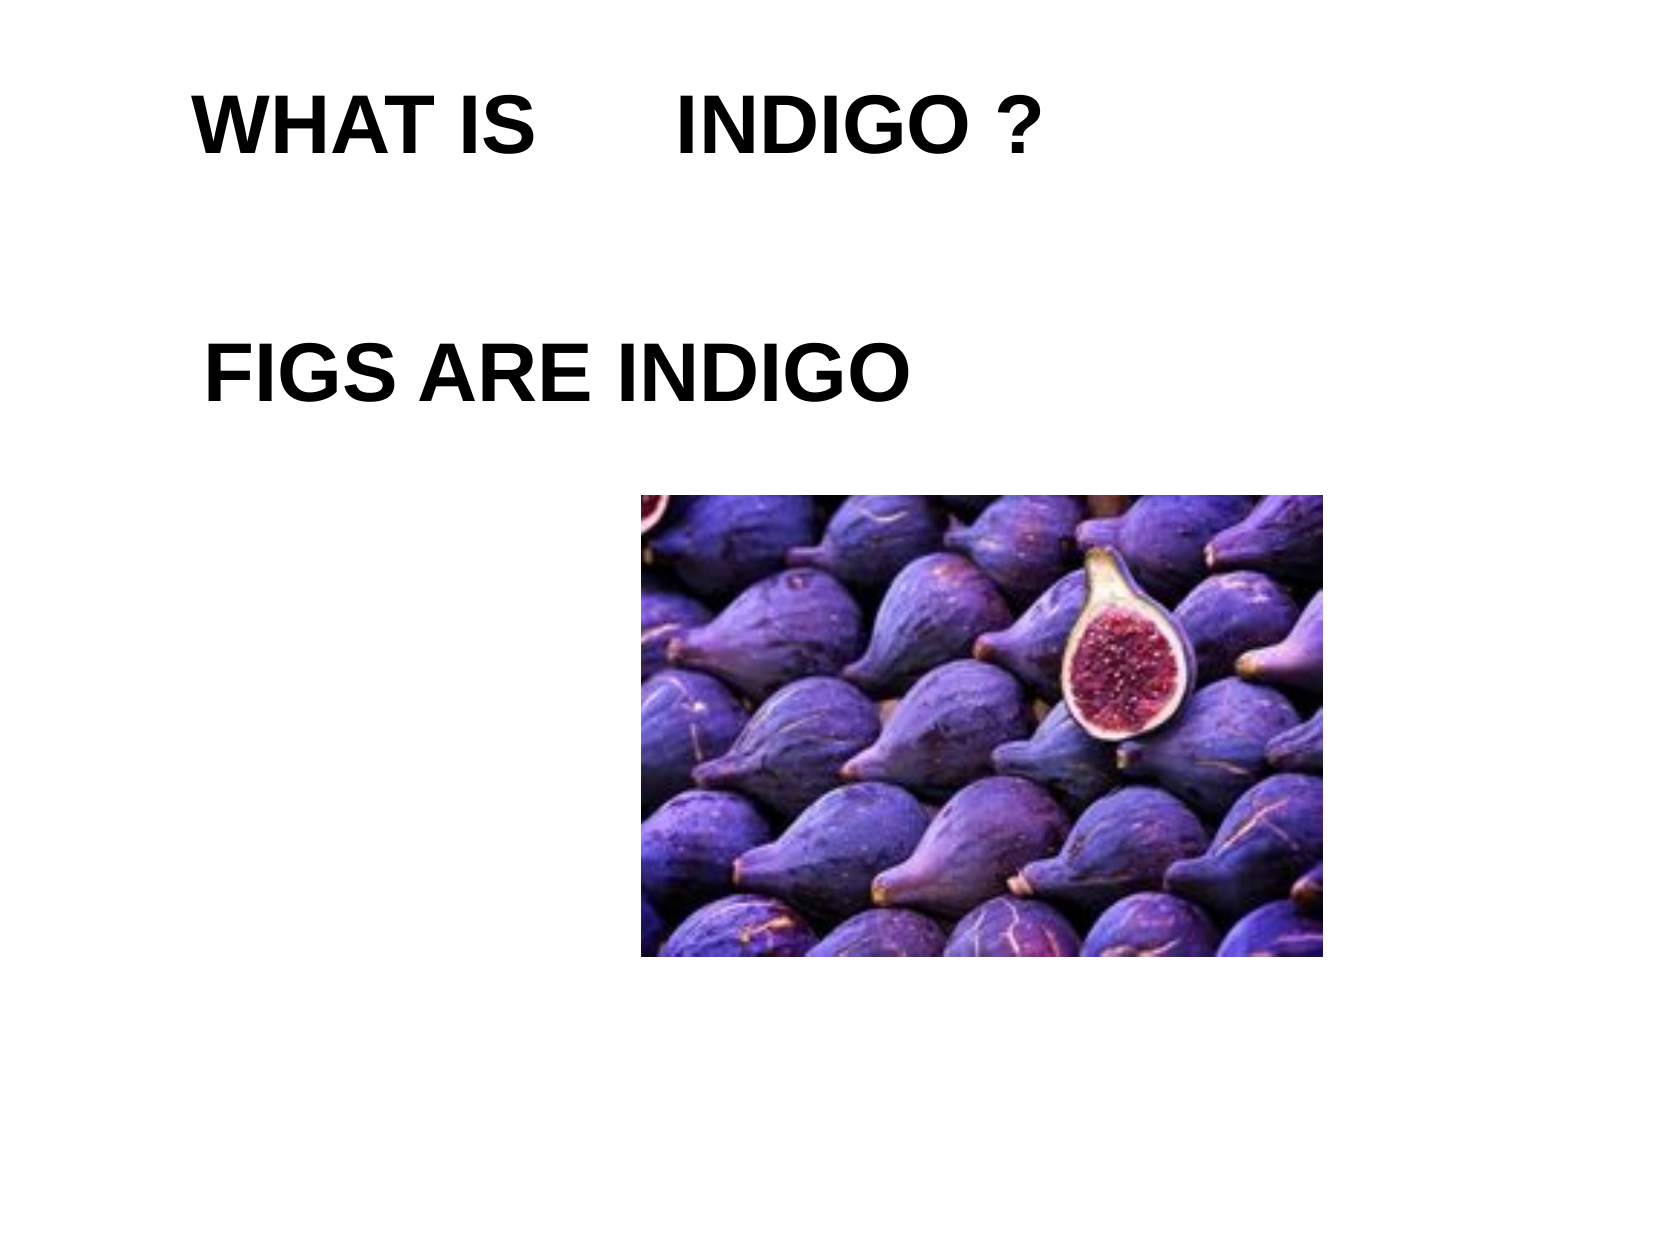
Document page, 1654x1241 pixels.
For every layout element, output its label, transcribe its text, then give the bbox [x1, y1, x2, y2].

text_box WHAT IS INDIGO ? [177, 70, 1217, 179]
text_box FIGS ARE INDIGO [188, 318, 1123, 427]
picture [641, 495, 1323, 957]
